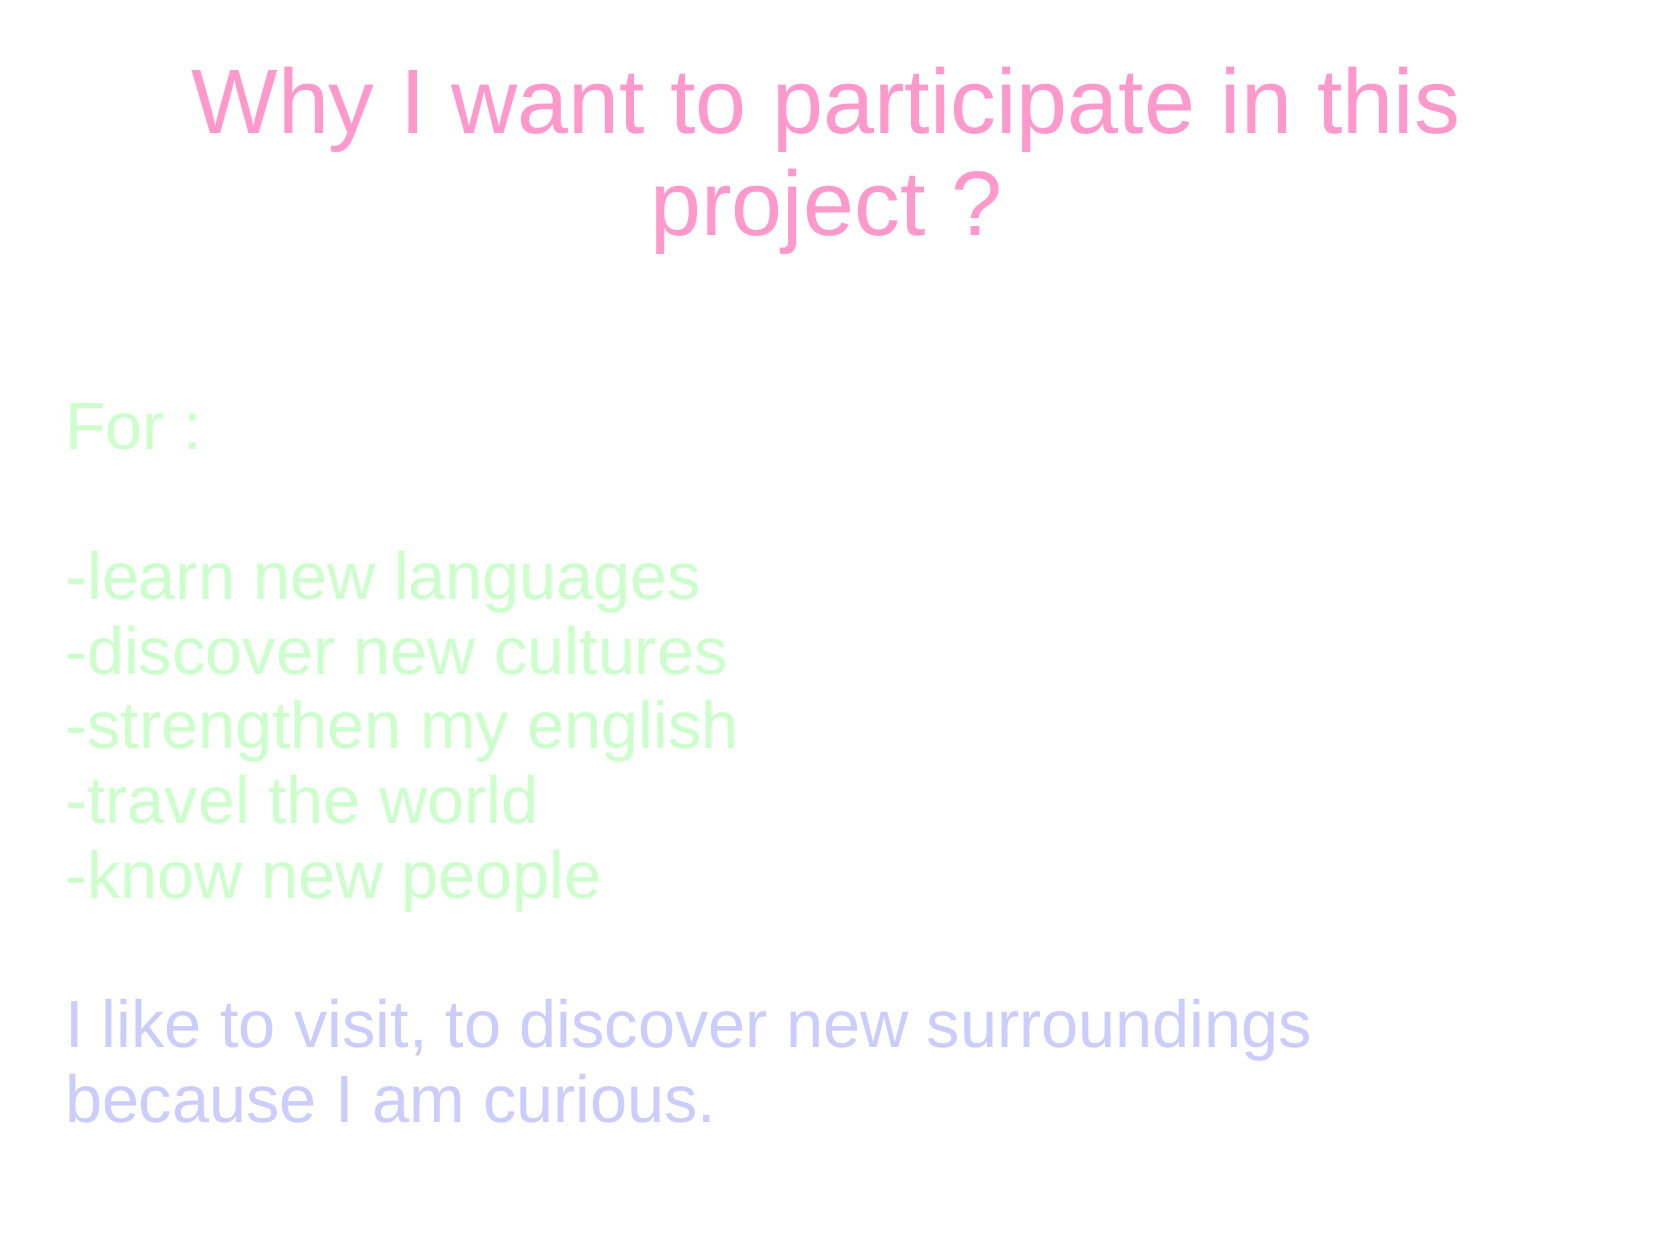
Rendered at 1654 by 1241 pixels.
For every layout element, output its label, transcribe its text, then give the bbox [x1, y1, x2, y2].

title Why I want to participate in this project ? [82, 49, 1571, 257]
subtitle For : -learn new languages -discover new cultures -strengthen my english -travel the world -know new people I like to visit, to discover new surroundings because I am curious. - [64, 314, 1554, 1241]
